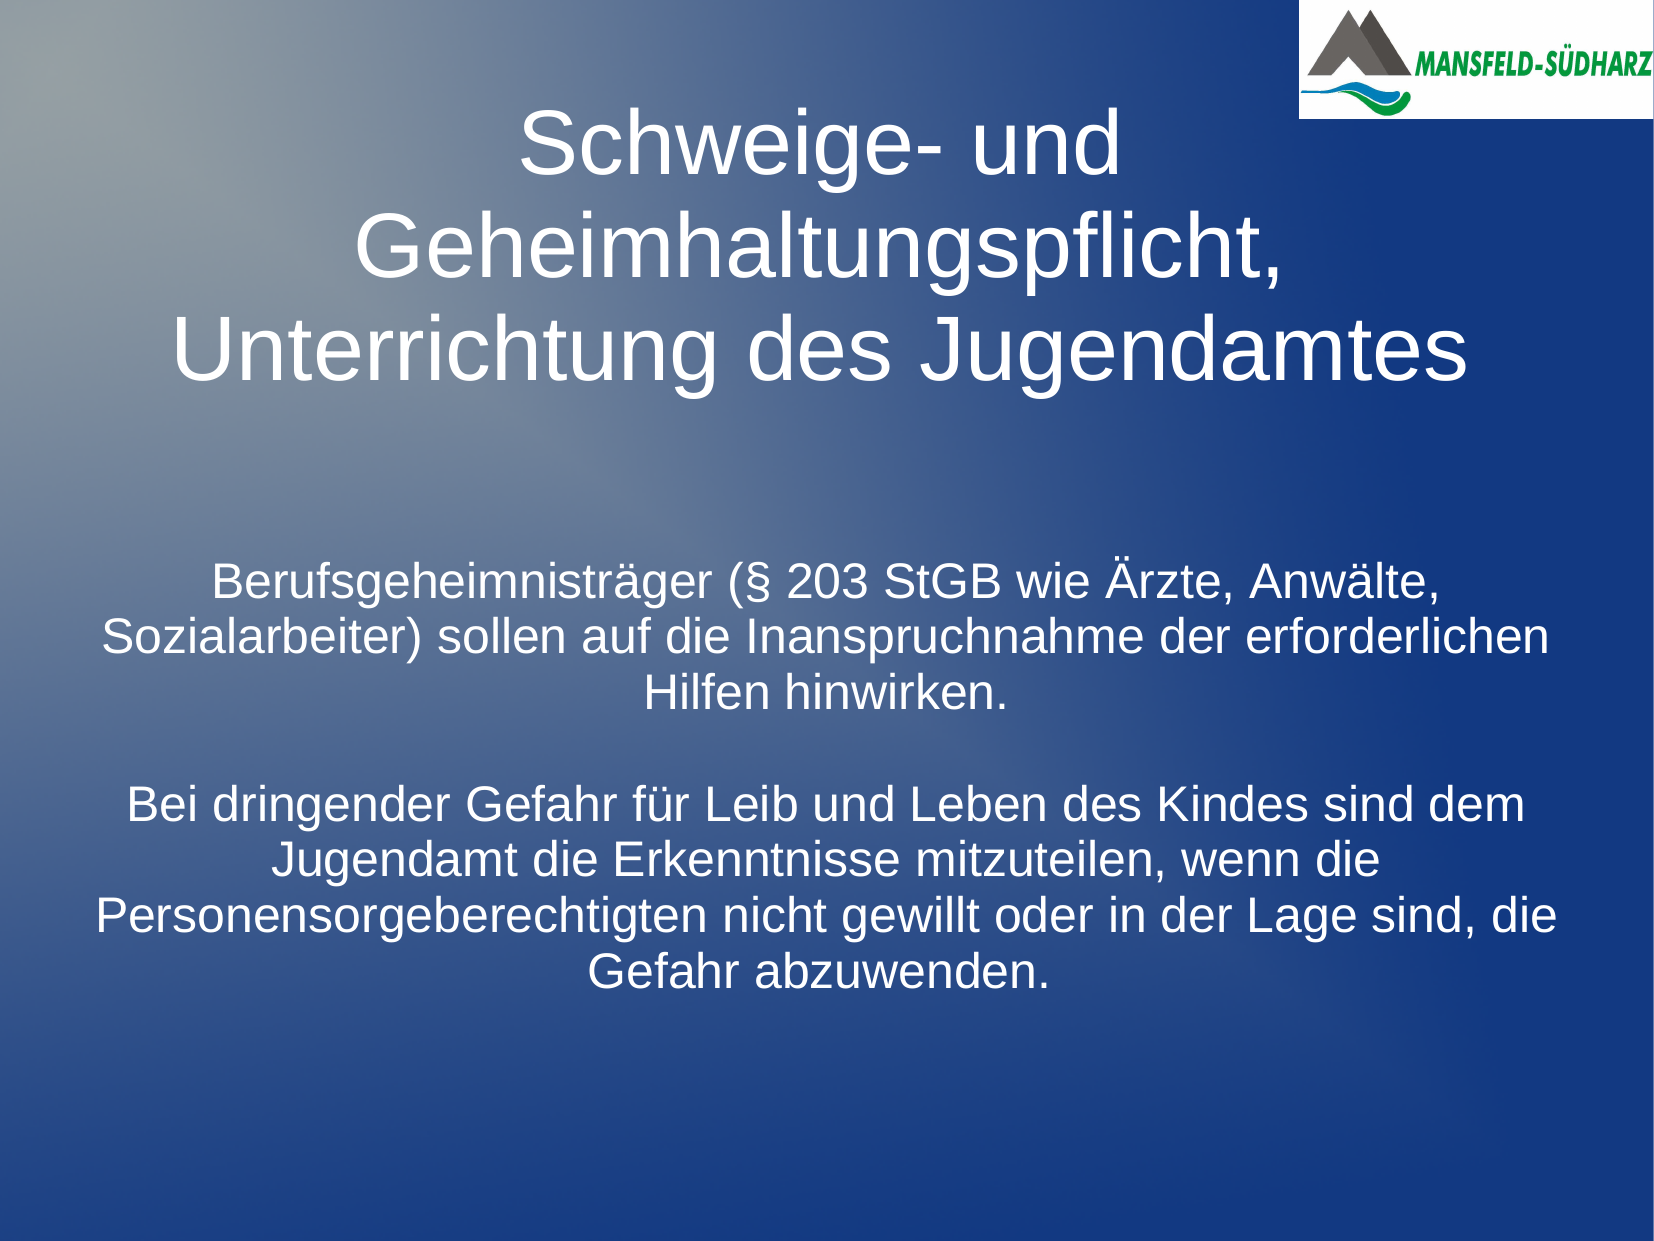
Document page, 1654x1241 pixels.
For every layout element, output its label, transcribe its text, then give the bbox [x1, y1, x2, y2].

picture [0, 0, 1654, 1241]
subtitle Berufsgeheimnisträger (§ 203 StGB wie Ärzte, Anwälte, Sozialarbeiter) sollen auf die Inanspruchnahme der erforderlichen Hilfen hinwirken. Bei dringender Gefahr für Leib und Leben des Kindes sind dem Jugendamt die Erkenntnisse mitzuteilen, wenn die Personensorgeberechtigten nicht gewillt oder in der Lage sind, die Gefahr abzuwenden. [82, 442, 1571, 1109]
title Schweige- und Geheimhaltungspflicht, Unterrichtung des Jugendamtes [76, 91, 1565, 502]
